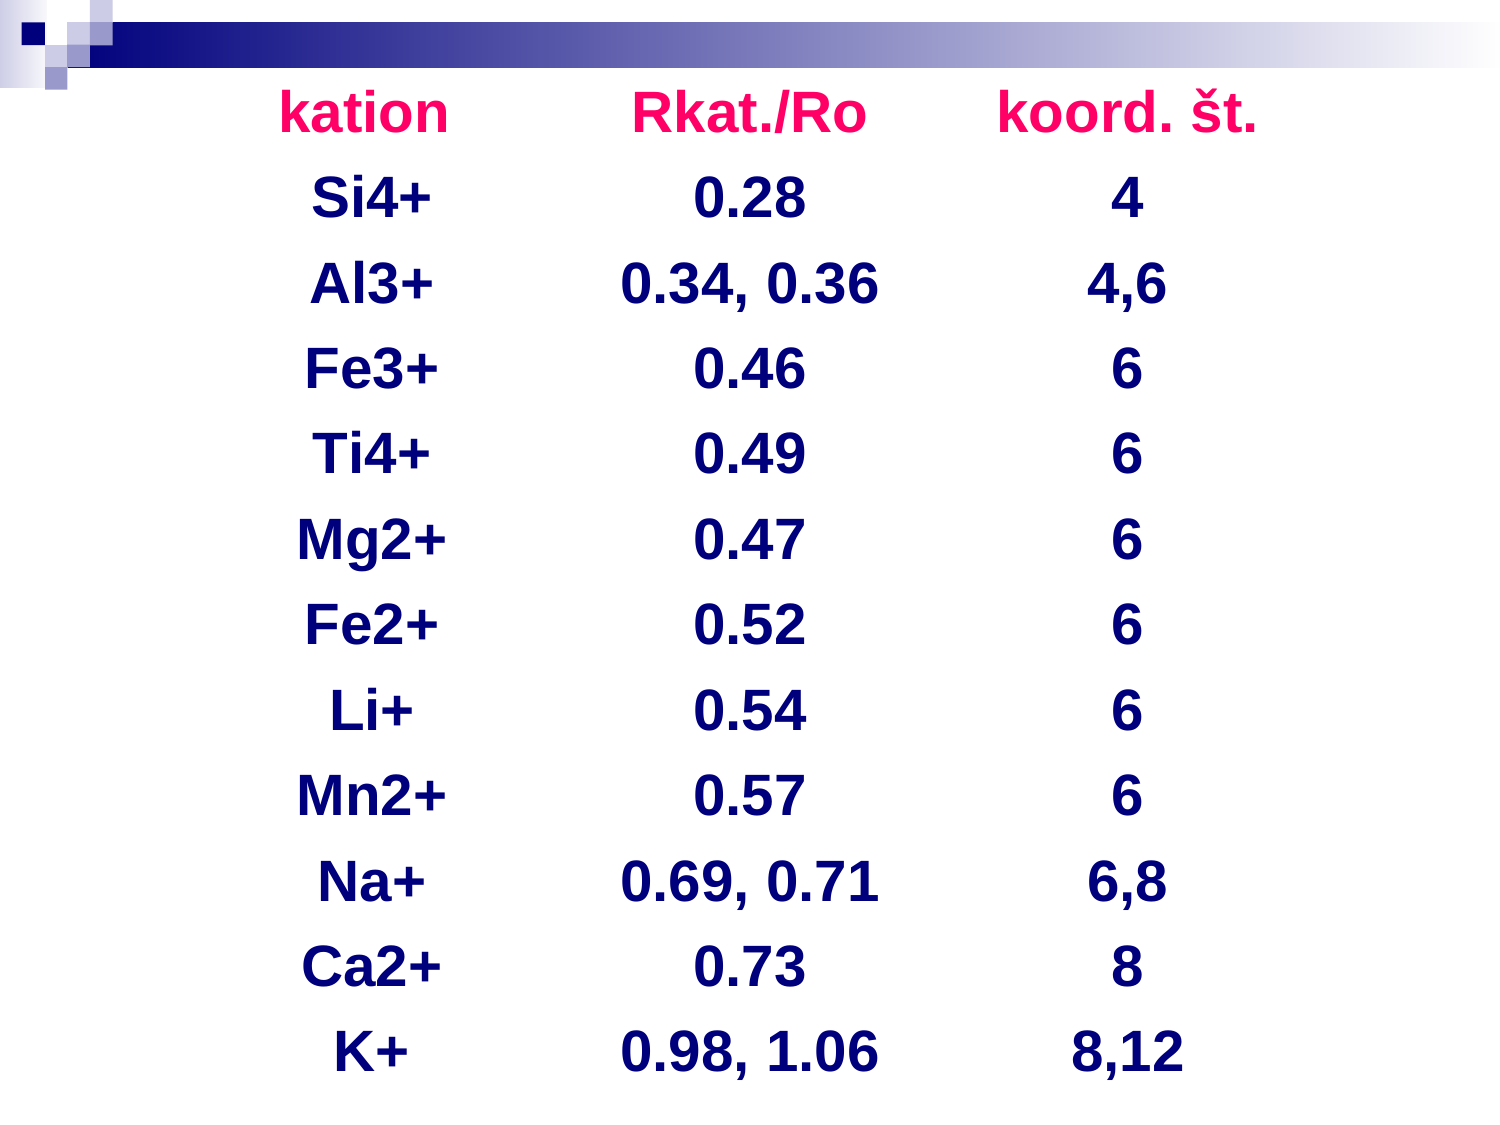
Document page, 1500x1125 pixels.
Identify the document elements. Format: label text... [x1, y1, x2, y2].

table_header koord. št. [939, 66, 1317, 152]
table_cell 0.28 [561, 152, 939, 237]
table_cell 8,12 [939, 1006, 1317, 1091]
table_cell K+ [183, 1006, 561, 1091]
table_cell 6 [939, 579, 1317, 664]
table_cell 6 [939, 408, 1317, 493]
table_cell Fe3+ [183, 323, 561, 408]
table_cell Na+ [183, 835, 561, 920]
table_cell Si4+ [183, 152, 561, 237]
table_cell 0.57 [561, 750, 939, 835]
table_cell 6 [939, 750, 1317, 835]
table_cell 0.73 [561, 920, 939, 1006]
table_cell 6 [939, 664, 1317, 750]
table_cell 4 [939, 152, 1317, 237]
table_cell Mn2+ [183, 750, 561, 835]
table_cell 0.34, 0.36 [561, 237, 939, 323]
table_cell 0.98, 1.06 [561, 1006, 939, 1091]
table_cell 6 [939, 323, 1317, 408]
table_cell Al3+ [183, 237, 561, 323]
table_cell Fe2+ [183, 579, 561, 664]
table_cell 8 [939, 920, 1317, 1006]
table_cell 0.47 [561, 493, 939, 579]
table_header Rkat./Ro [561, 66, 939, 152]
table_cell 0.54 [561, 664, 939, 750]
table_cell 0.46 [561, 323, 939, 408]
table_cell 6,8 [939, 835, 1317, 920]
table_cell Ti4+ [183, 408, 561, 493]
table_cell 0.69, 0.71 [561, 835, 939, 920]
table_cell Mg2+ [183, 493, 561, 579]
table_cell 6 [939, 493, 1317, 579]
table_header kation [183, 66, 561, 152]
table_cell Li+ [183, 664, 561, 750]
table_cell 0.52 [561, 579, 939, 664]
table_cell Ca2+ [183, 920, 561, 1006]
table_cell 0.49 [561, 408, 939, 493]
table_cell 4,6 [939, 237, 1317, 323]
